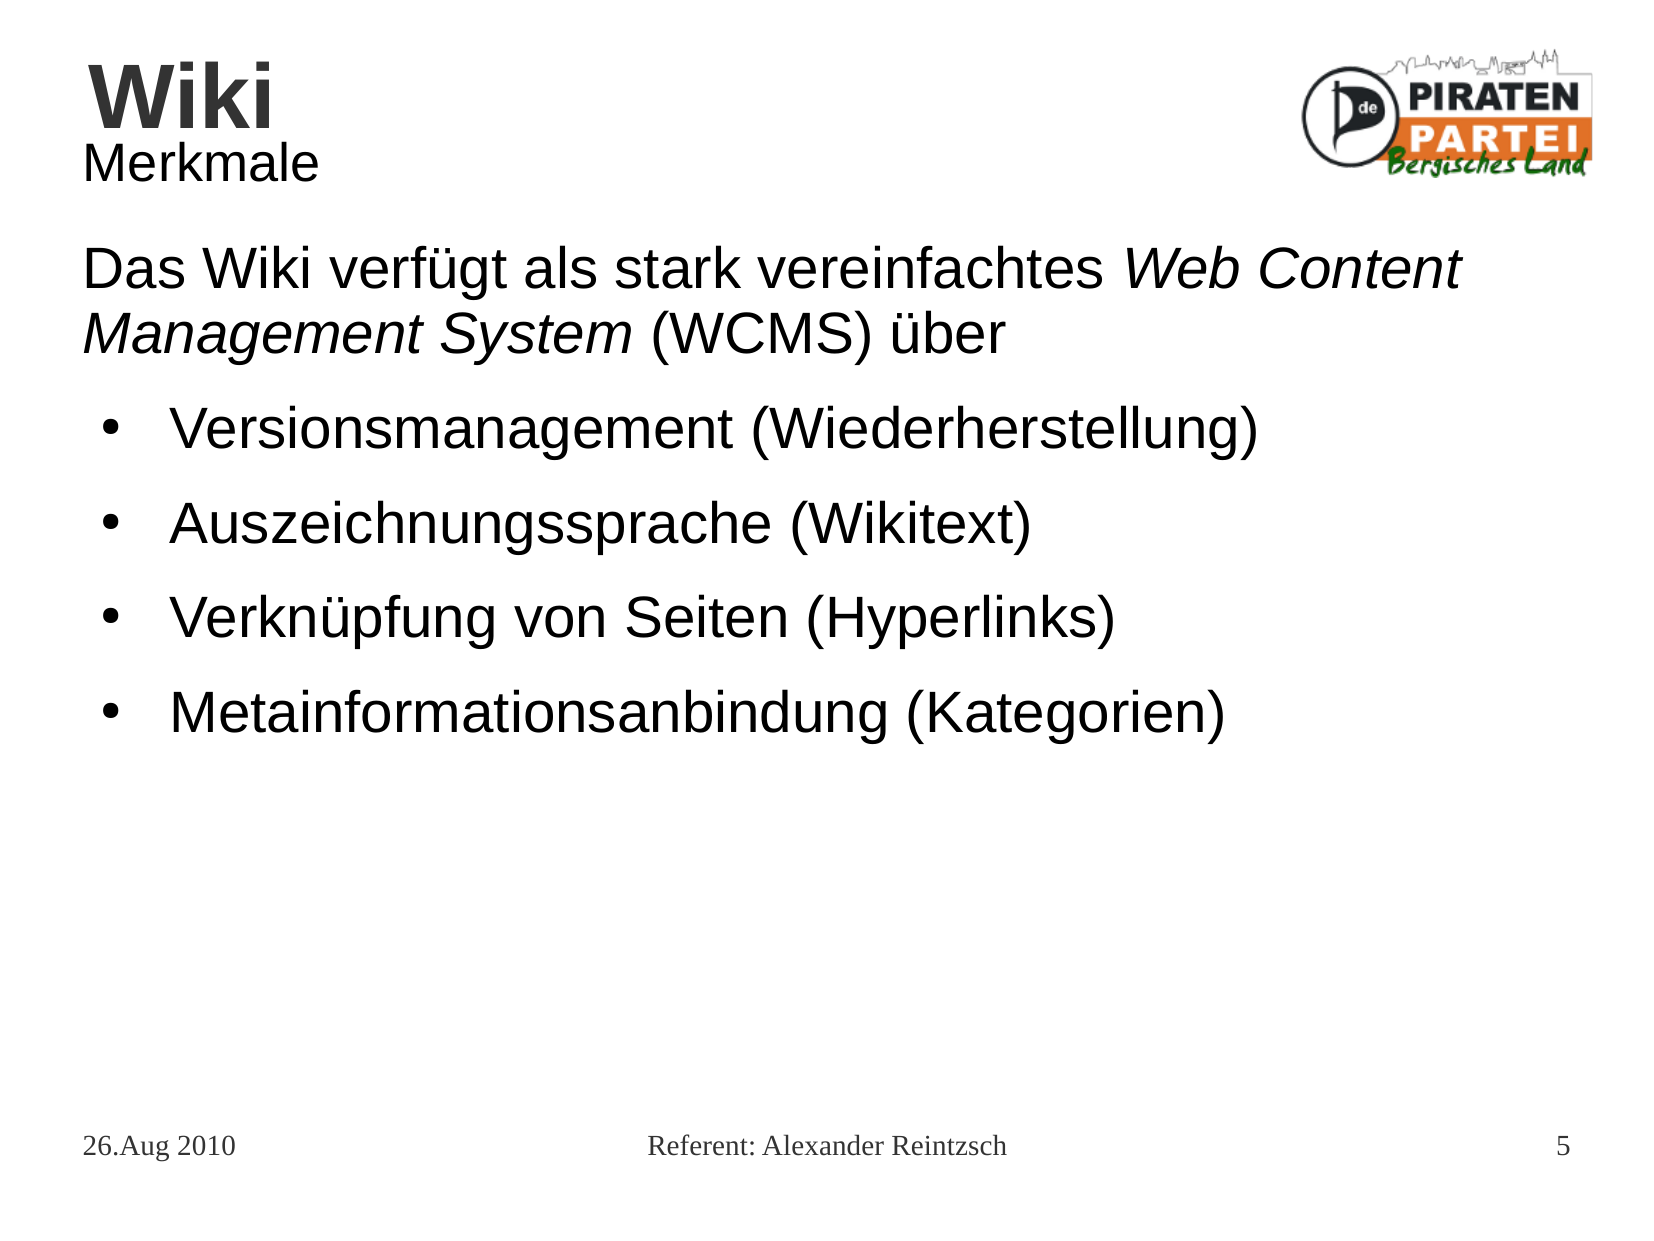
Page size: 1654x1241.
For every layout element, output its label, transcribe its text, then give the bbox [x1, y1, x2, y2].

list Das Wiki verfügt als stark vereinfachtes Web Content Management System (WCMS) über Versionsmanagement (Wiederherstellung) Auszeichnungssprache (Wikitext) Verknüpfung von Seiten (Hyperlinks) Metainformationsanbindung (Kategorien) [82, 236, 1571, 1055]
picture [1299, 48, 1595, 178]
title Merkmale [82, 118, 1300, 207]
